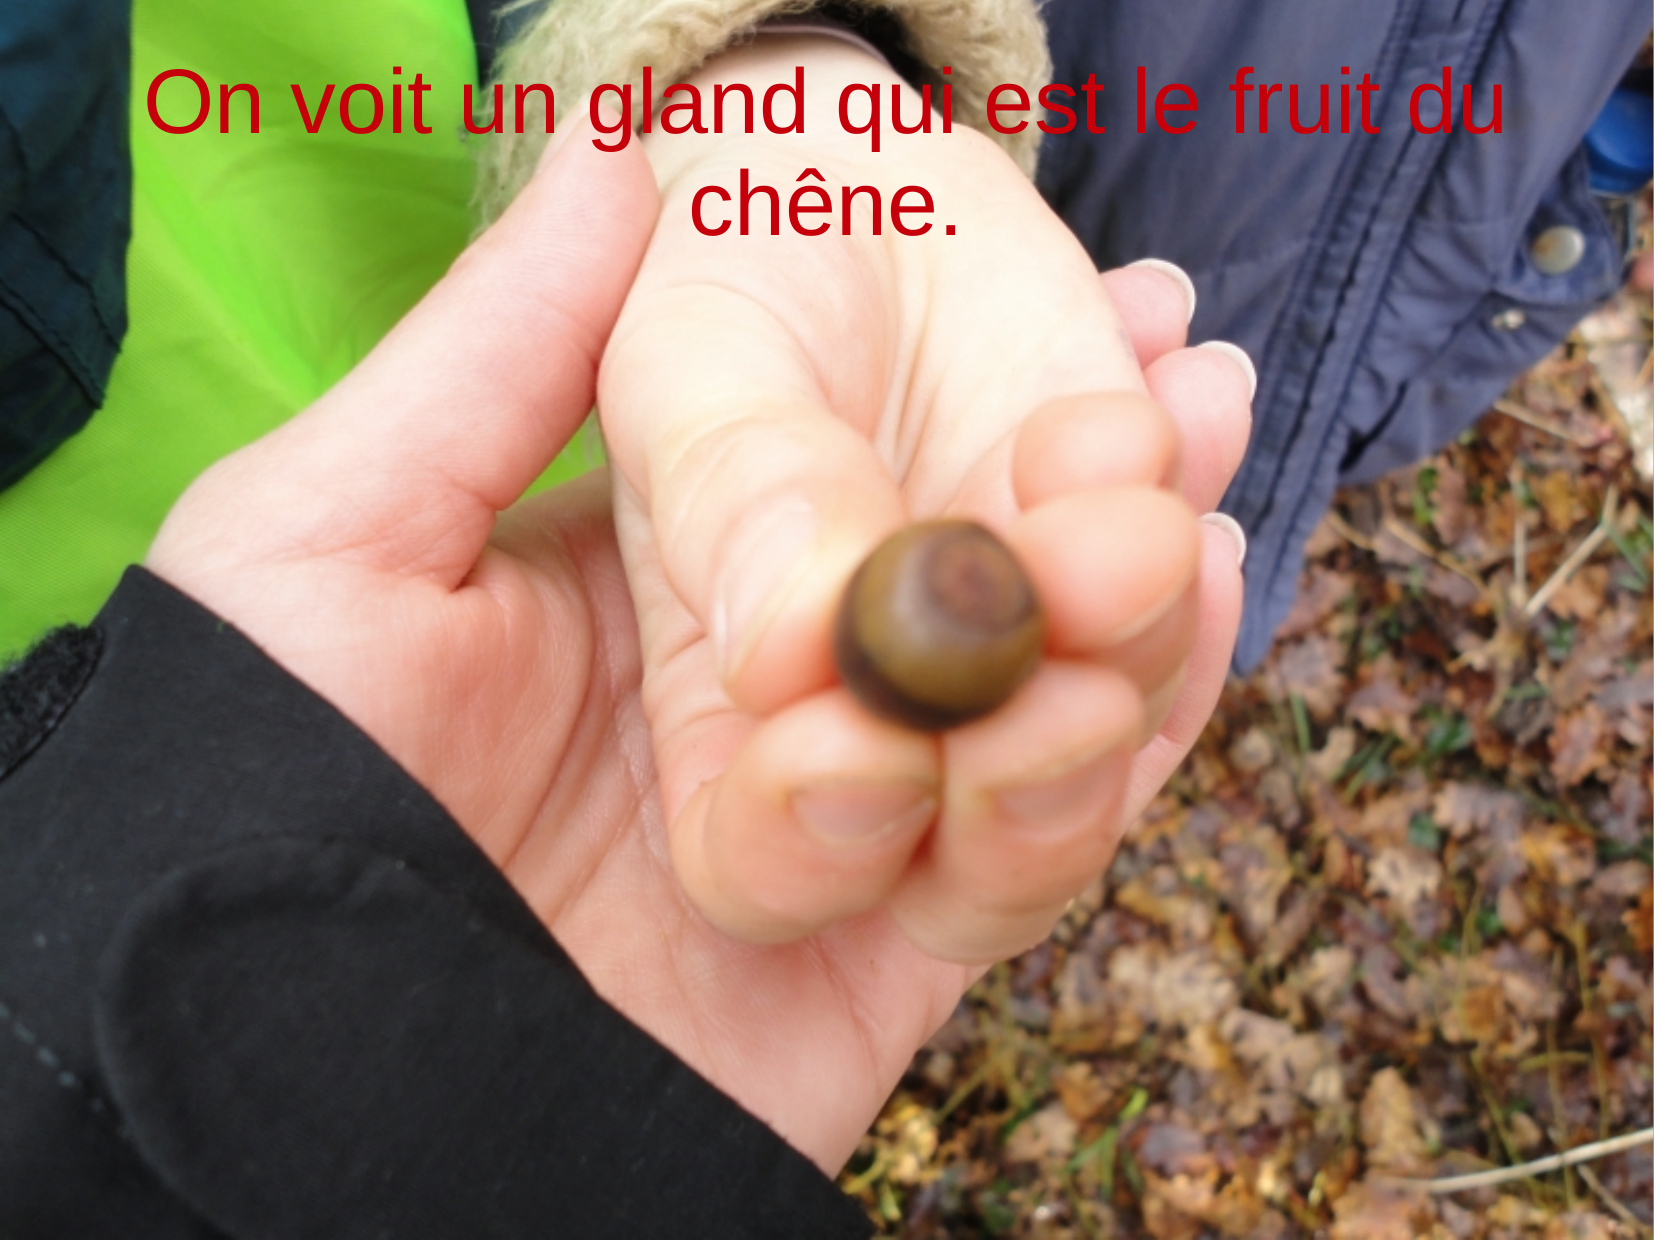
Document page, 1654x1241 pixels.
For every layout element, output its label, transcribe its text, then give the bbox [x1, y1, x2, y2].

picture [0, 0, 1654, 1240]
title On voit un gland qui est le fruit du chêne. [82, 49, 1571, 257]
